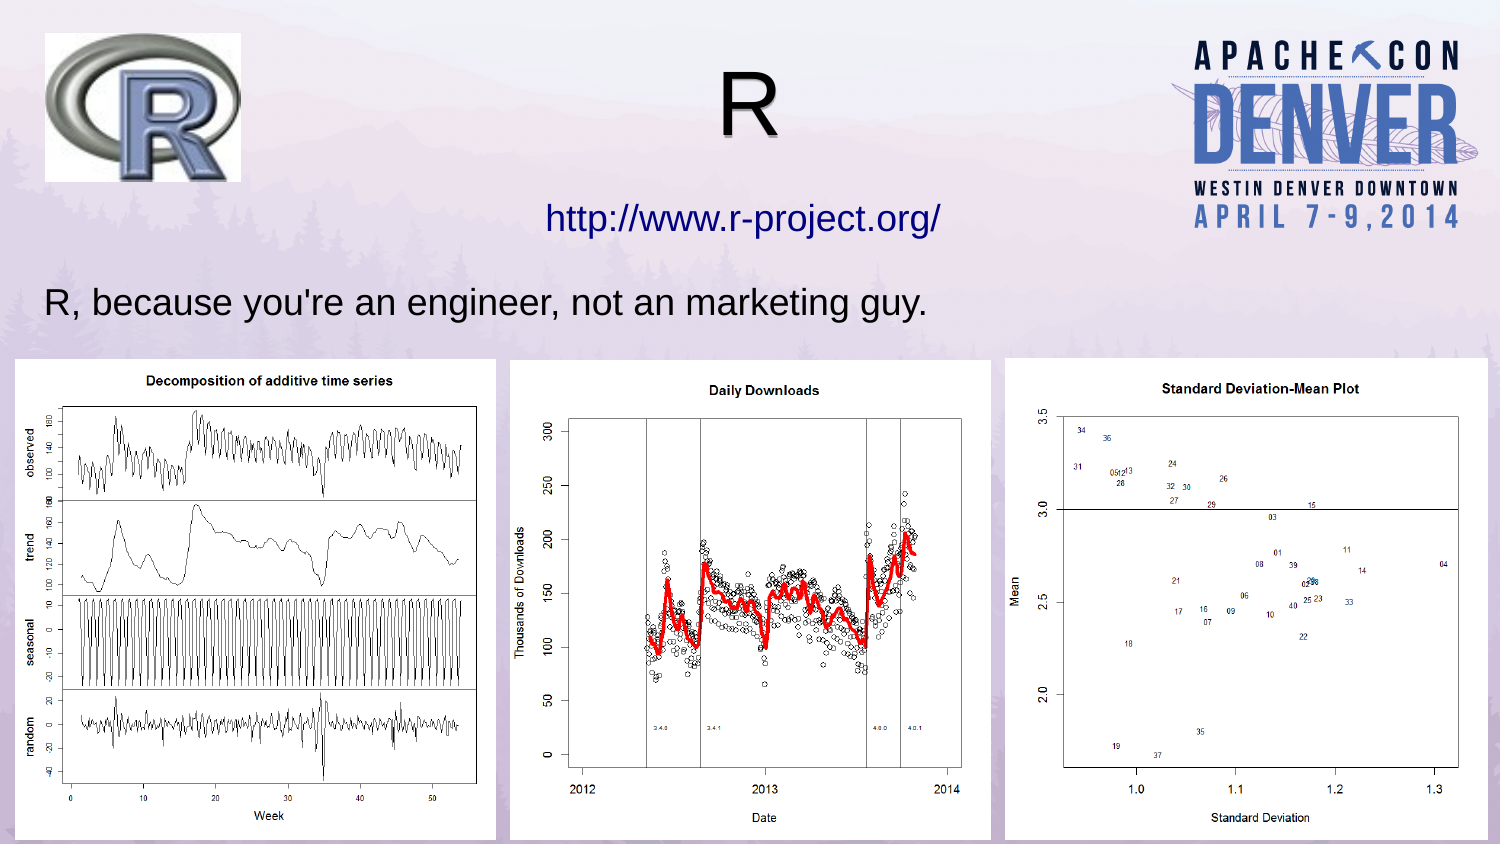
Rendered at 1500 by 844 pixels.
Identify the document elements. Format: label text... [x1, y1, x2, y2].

text_box http://www.r-project.org/ R, because you're an engineer, not an marketing guy. [29, 190, 1458, 332]
title R [241, 33, 1425, 175]
picture [0, 0, 1500, 844]
